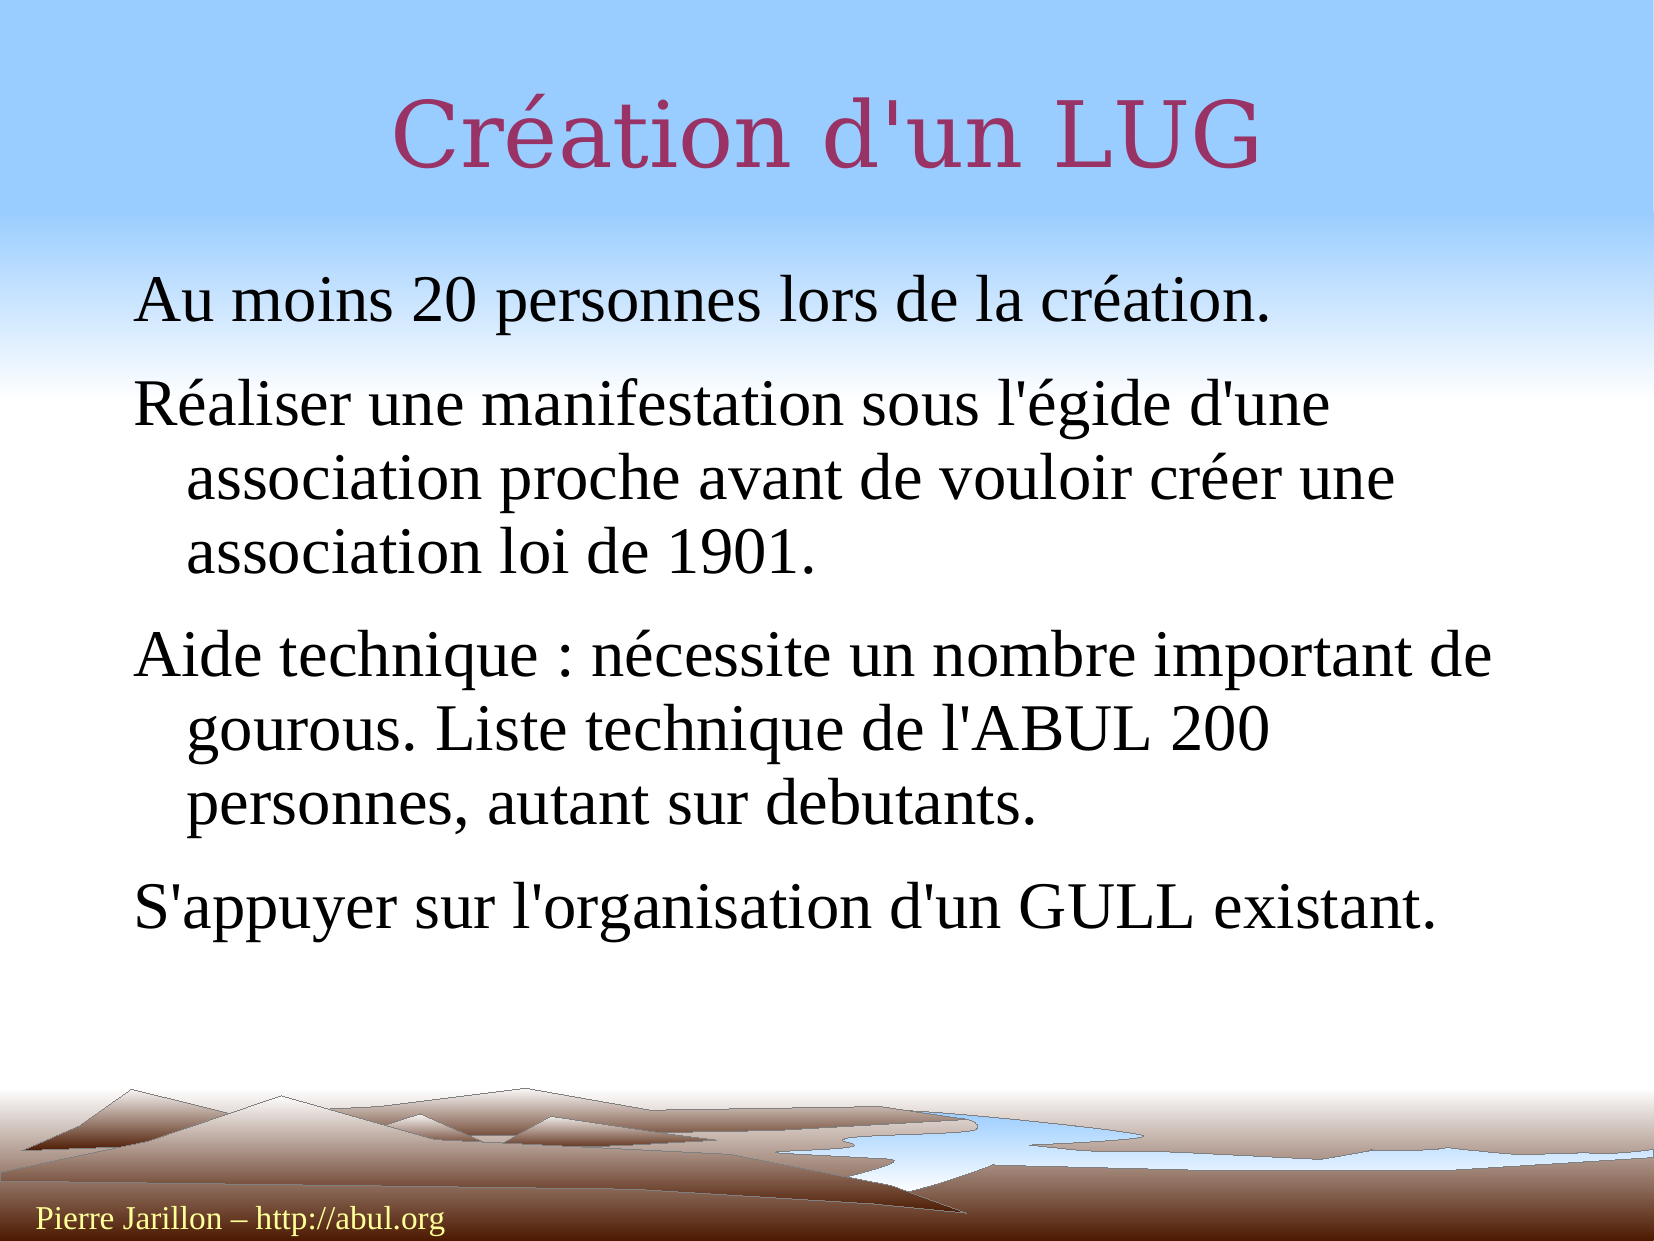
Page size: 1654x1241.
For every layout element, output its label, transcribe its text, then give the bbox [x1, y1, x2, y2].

title Création d'un LUG [121, 41, 1534, 229]
list Au moins 20 personnes lors de la création. Réaliser une manifestation sous l'égide d'une association proche avant de vouloir créer une association loi de 1901. Aide technique : nécessite un nombre important de gourous. Liste technique de l'ABUL 200 personnes, autant sur debutants. S'appuyer sur l'organisation d'un GULL existant. [121, 261, 1534, 1101]
